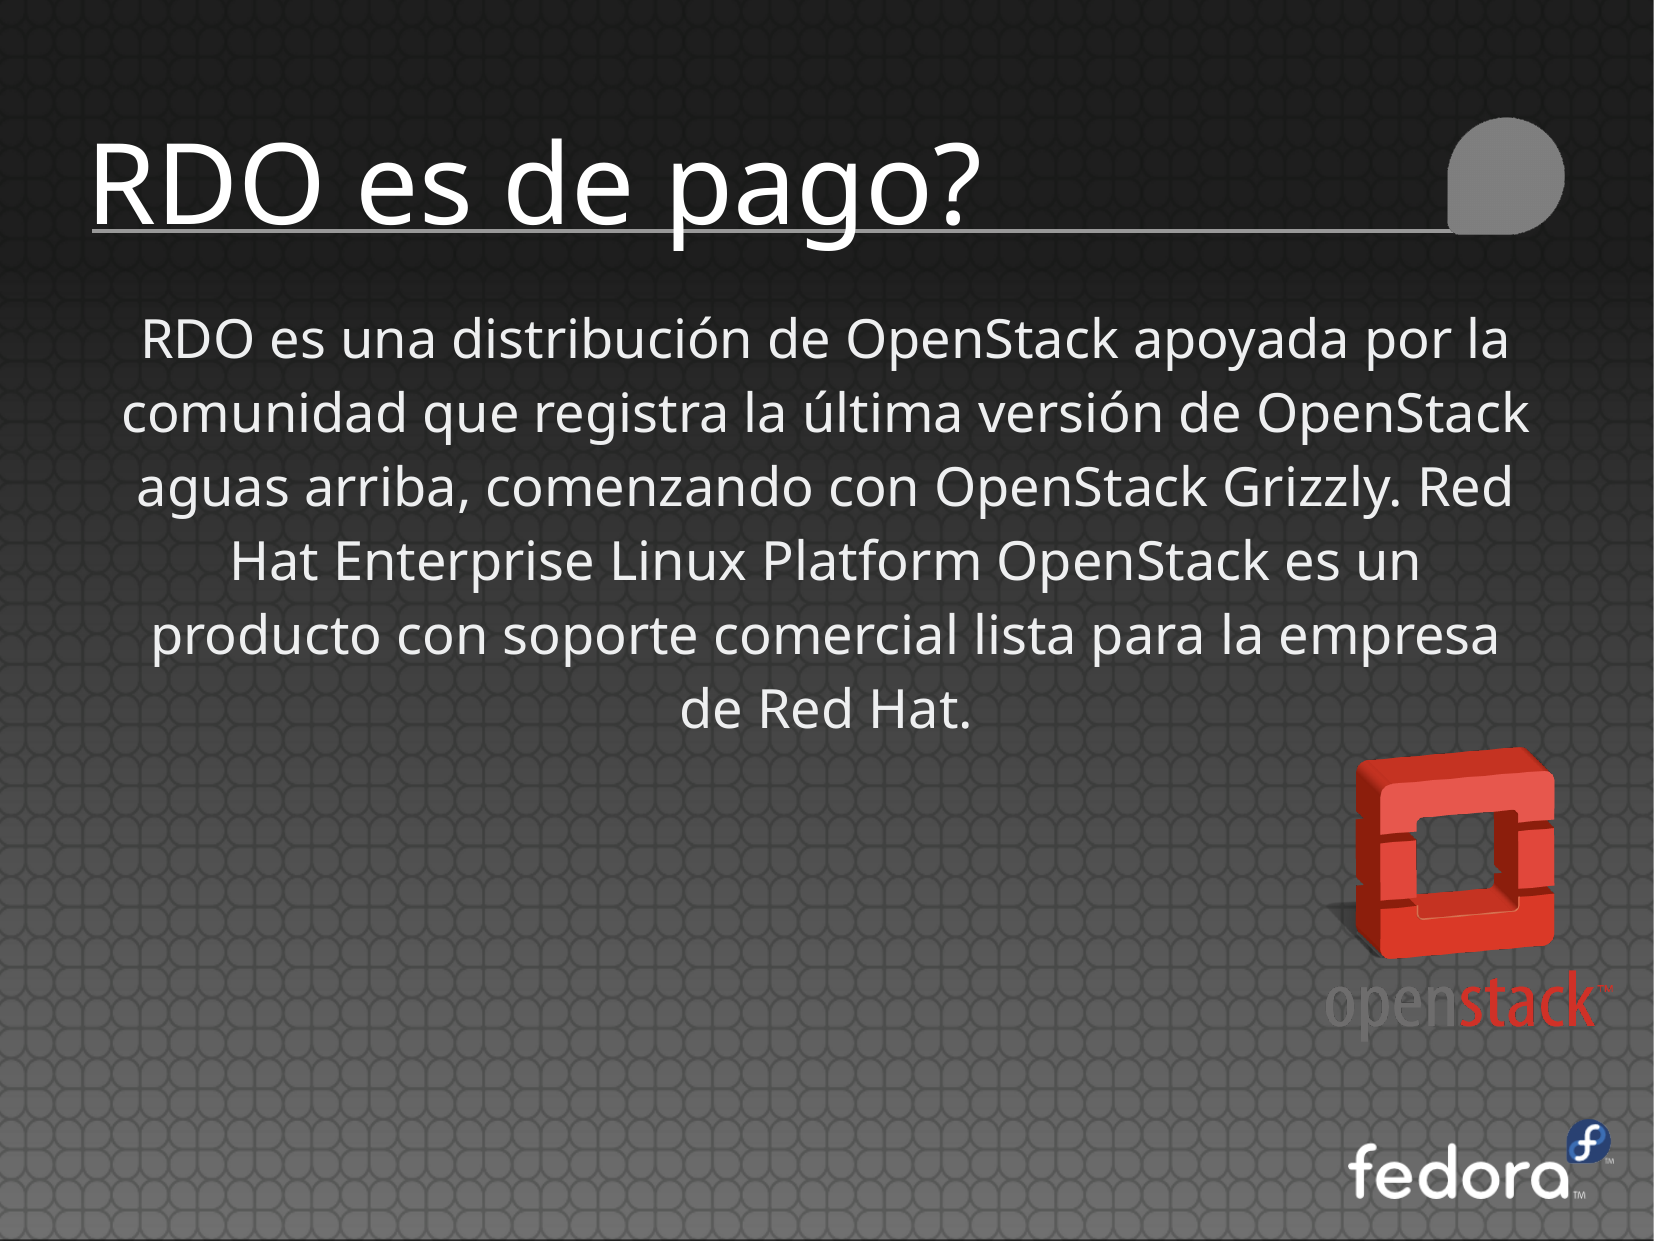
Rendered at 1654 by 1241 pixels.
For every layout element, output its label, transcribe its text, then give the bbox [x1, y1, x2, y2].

title RDO es de pago? [86, 112, 1576, 249]
picture [0, 0, 1654, 1241]
list RDO es una distribución de OpenStack apoyada por la comunidad que registra la última versión de OpenStack aguas arriba, comenzando con OpenStack Grizzly. Red Hat Enterprise Linux Platform OpenStack es un producto con soporte comercial lista para la empresa de Red Hat. [46, 300, 1536, 1105]
